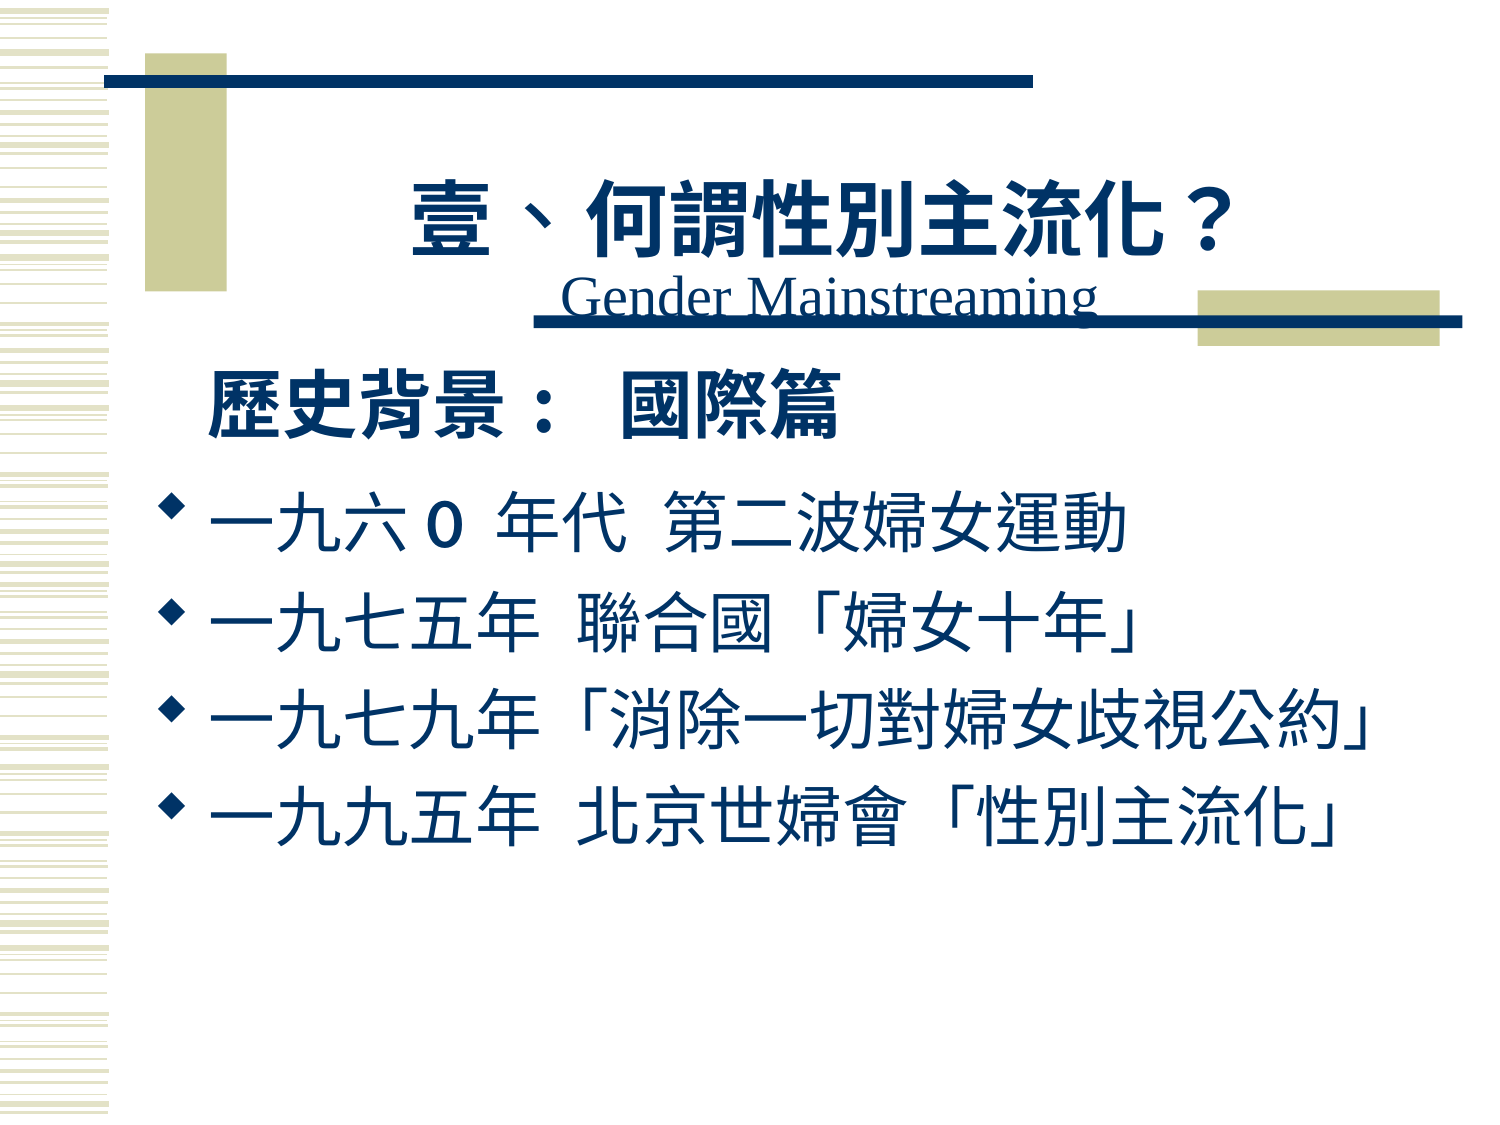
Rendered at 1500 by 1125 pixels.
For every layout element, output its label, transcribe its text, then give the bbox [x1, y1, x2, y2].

title 壹、何謂性別主流化？ Gender Mainstreaming [225, 99, 1436, 288]
list 歷史背景: 國際篇 一九六o年代 第二波婦女運動 一九七五年 聯合國「婦女十年」 一九七九年「消除一切對婦女歧視公約」 一九九五年 北京世婦會「性別主流化」 [137, 349, 1443, 987]
